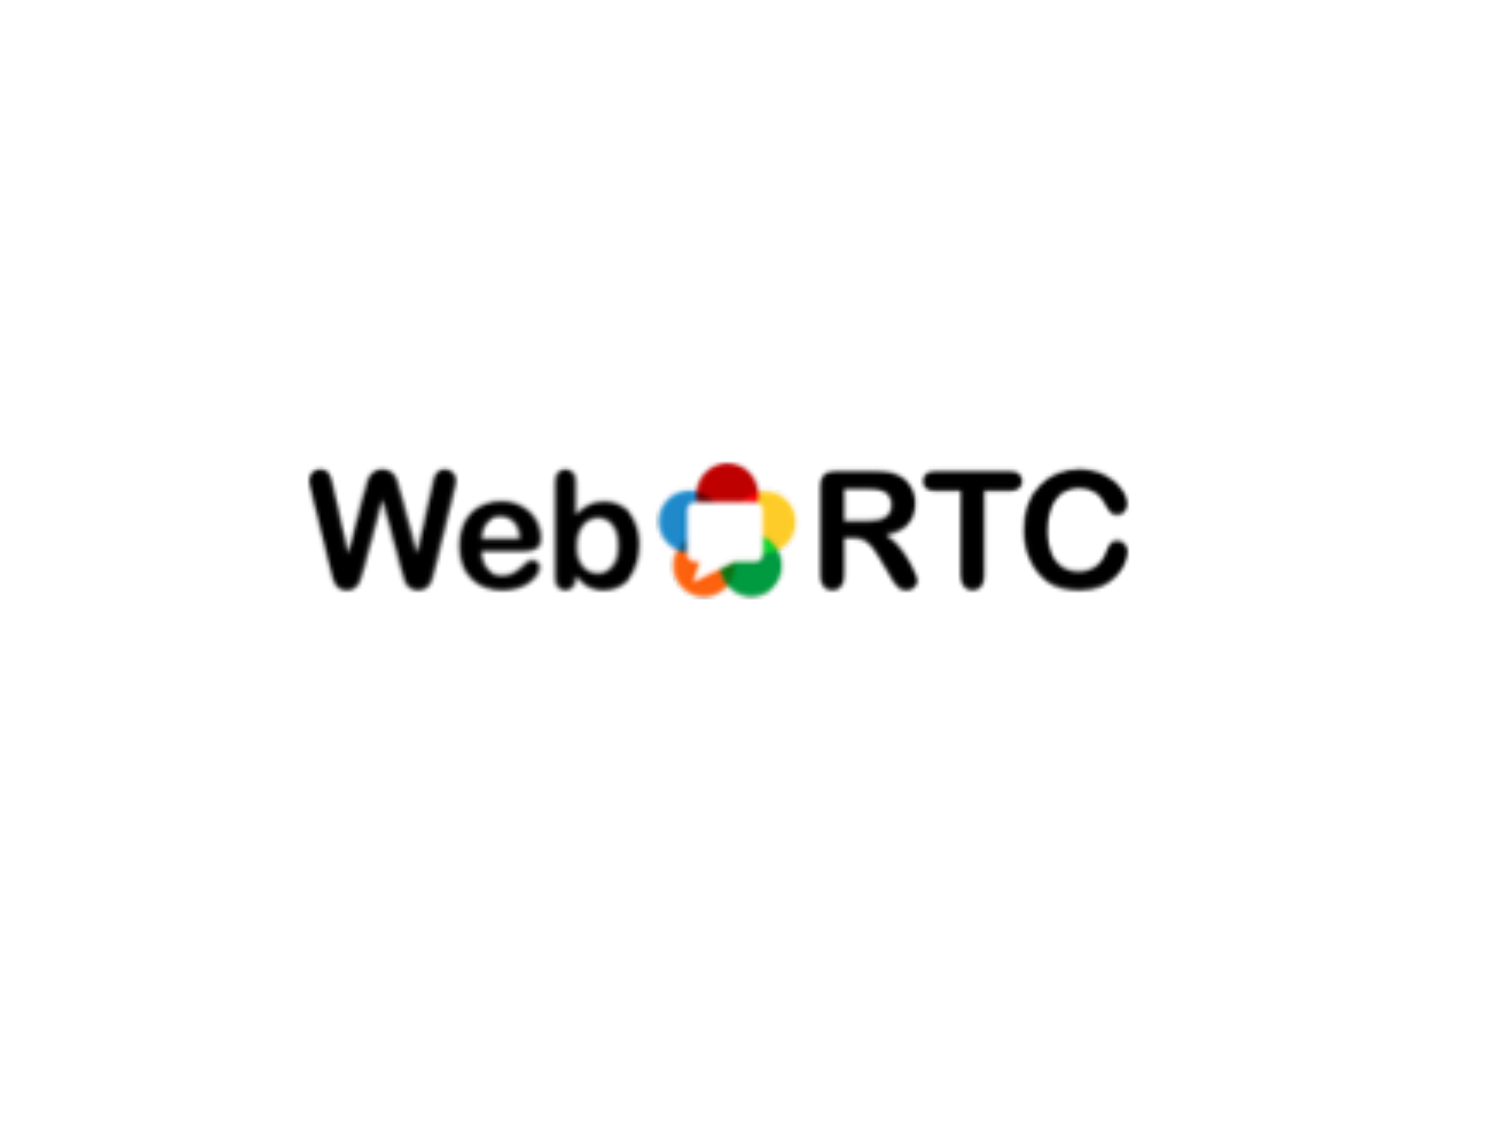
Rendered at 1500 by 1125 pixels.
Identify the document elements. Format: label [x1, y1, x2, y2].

picture [307, 461, 1143, 603]
